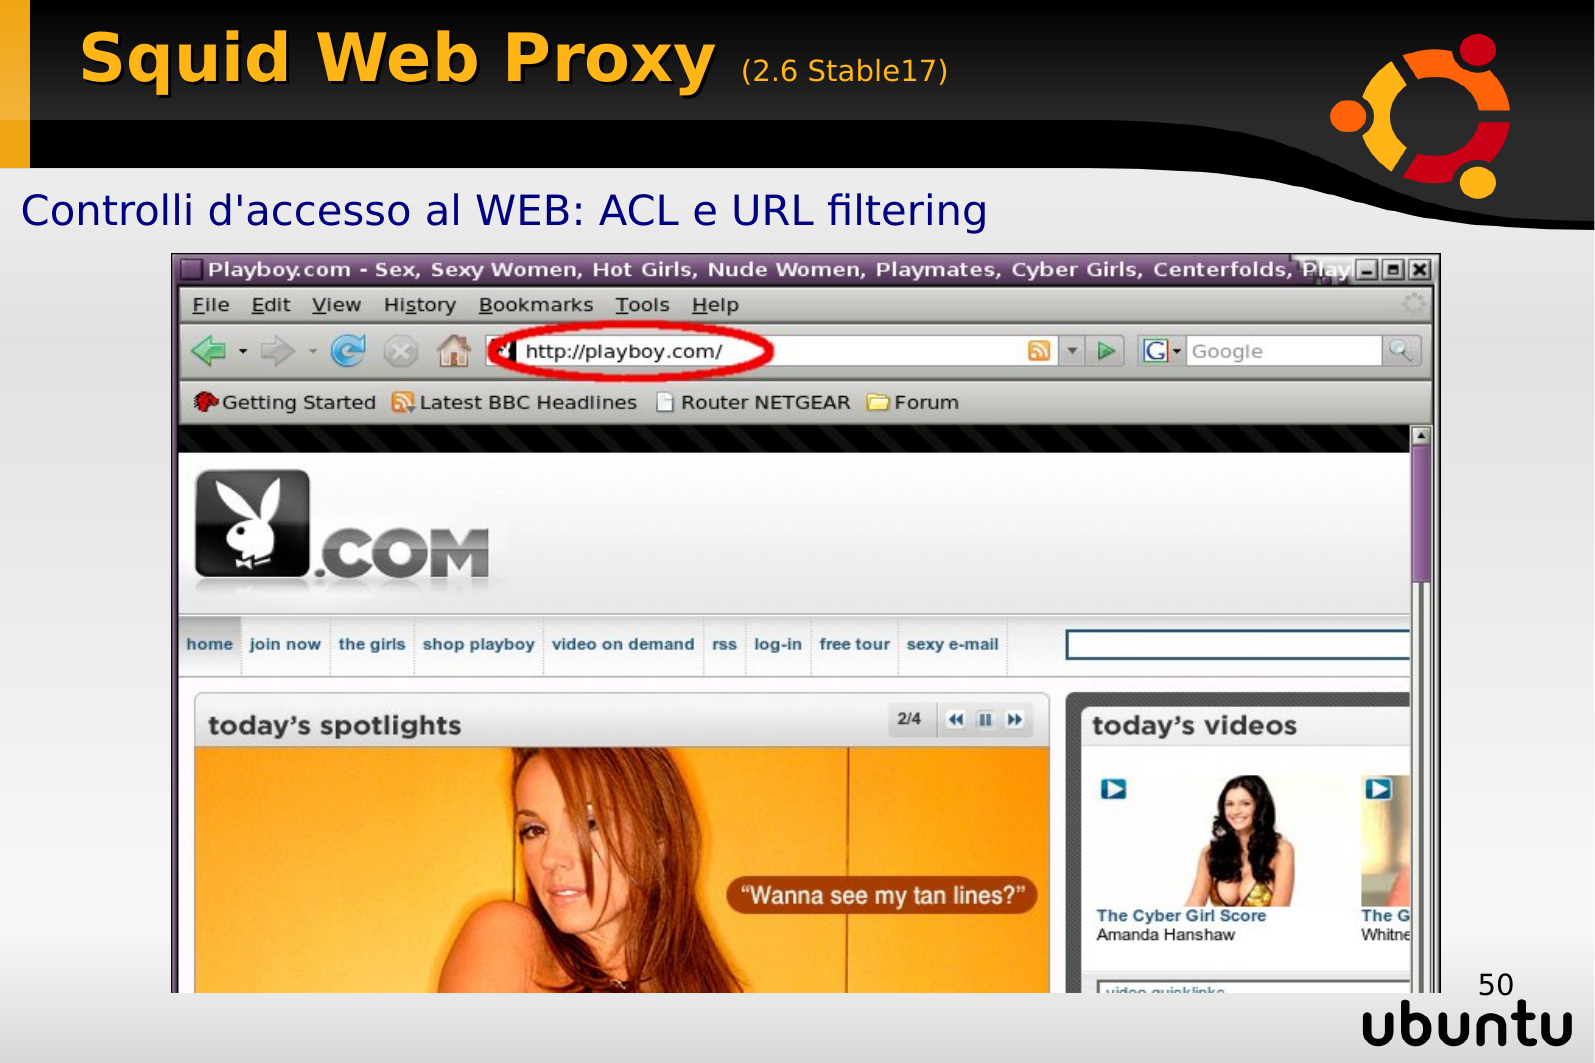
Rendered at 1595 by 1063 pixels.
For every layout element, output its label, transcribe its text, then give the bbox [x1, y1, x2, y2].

picture [0, 0, 1595, 1063]
text_box Controlli d'accesso al WEB: ACL e URL filtering [17, 178, 1554, 243]
text_box Squid Web Proxy (2.6 Stable17) [23, 11, 1004, 105]
